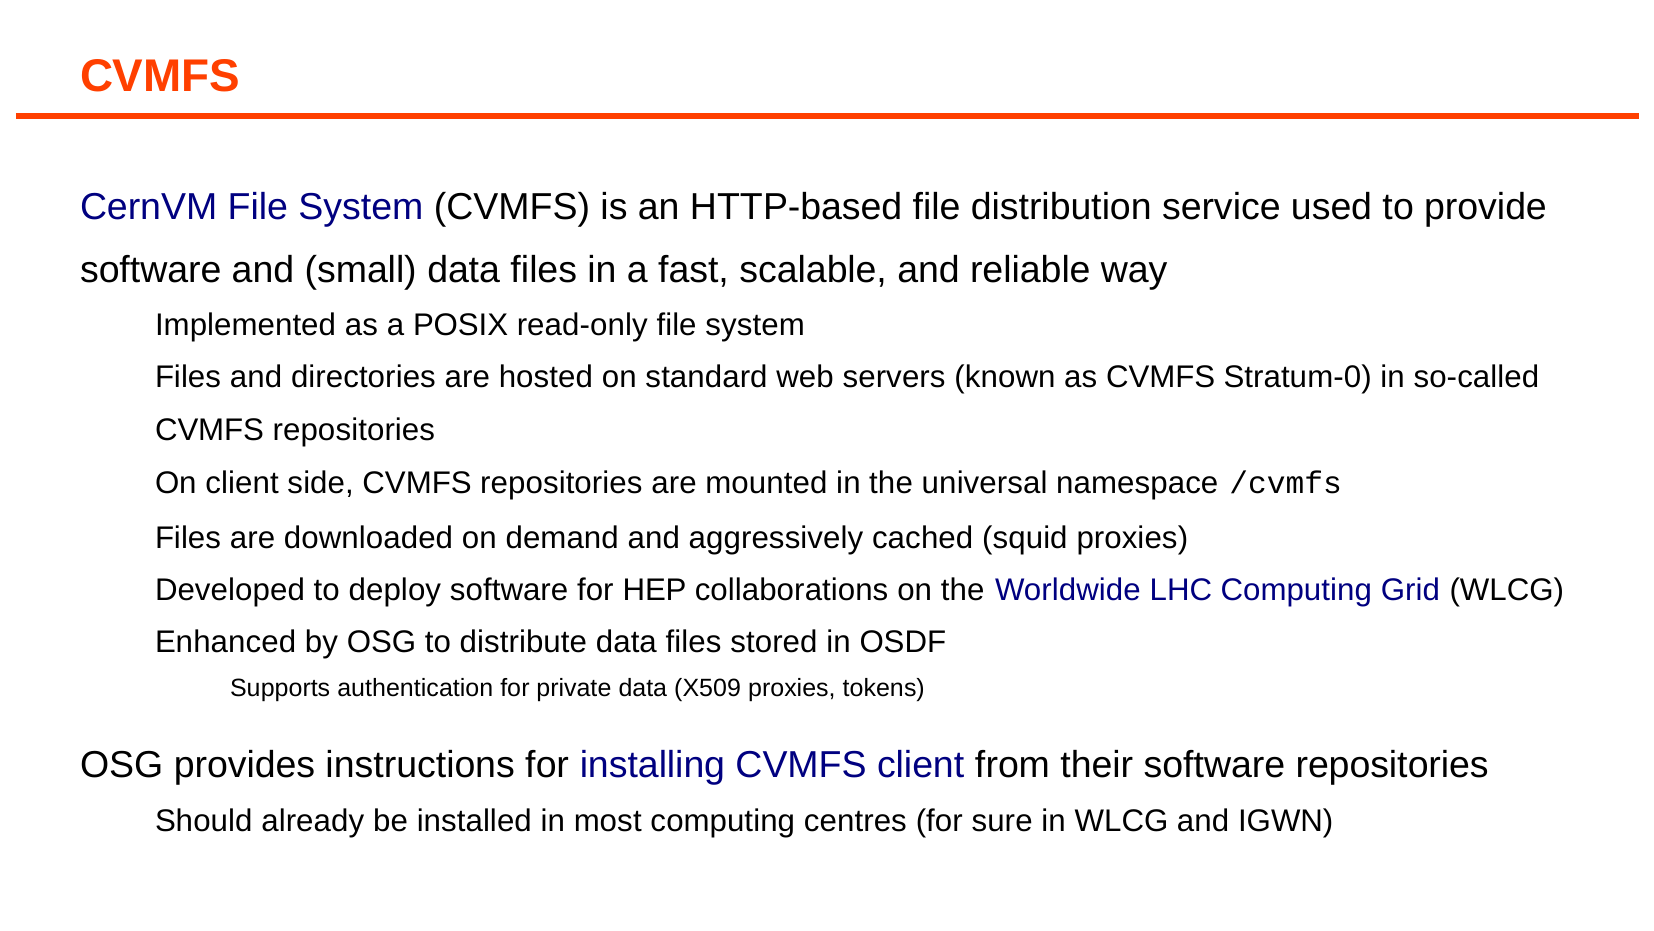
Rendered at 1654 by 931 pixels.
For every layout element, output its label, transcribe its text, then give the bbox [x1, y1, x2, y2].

text_box CVMFS CernVM File System (CVMFS) is an HTTP-based file distribution service used to provide software and (small) data files in a fast, scalable, and reliable way Implemented as a POSIX read-only file system Files and directories are hosted on standard web servers (known as CVMFS Stratum-0) in so-called CVMFS repositories On client side, CVMFS repositories are mounted in the universal namespace /cvmfs Files are downloaded on demand and aggressively cached (squid proxies) Developed to deploy software for HEP collaborations on the Worldwide LHC Computing Grid (WLCG) Enhanced by OSG to distribute data files stored in OSDF Supports authentication for private data (X509 proxies, tokens) OSG provides instructions for installing CVMFS client from their software repositories Should already be installed in most computing centres (for sure in WLCG and IGWN) [65, 119, 1587, 897]
text_box CVMFS CernVM File System (CVMFS) is an HTTP-based file distribution service used to provide software and (small) data files in a fast, scalable, and reliable way Implemented as a POSIX read-only file system Files and directories are hosted on standard web servers (known as CVMFS Stratum-0) in so-called CVMFS repositories On client side, CVMFS repositories are mounted in the universal namespace /cvmfs Files are downloaded on demand and aggressively cached (squid proxies) Developed to deploy software for HEP collaborations on the Worldwide LHC Computing Grid (WLCG) Enhanced by OSG to distribute data files stored in OSDF Supports authentication for private data (X509 proxies, tokens) OSG provides instructions for installing CVMFS client from their software repositories Should already be installed in most computing centres (for sure in WLCG and IGWN) [65, 42, 1587, 113]
